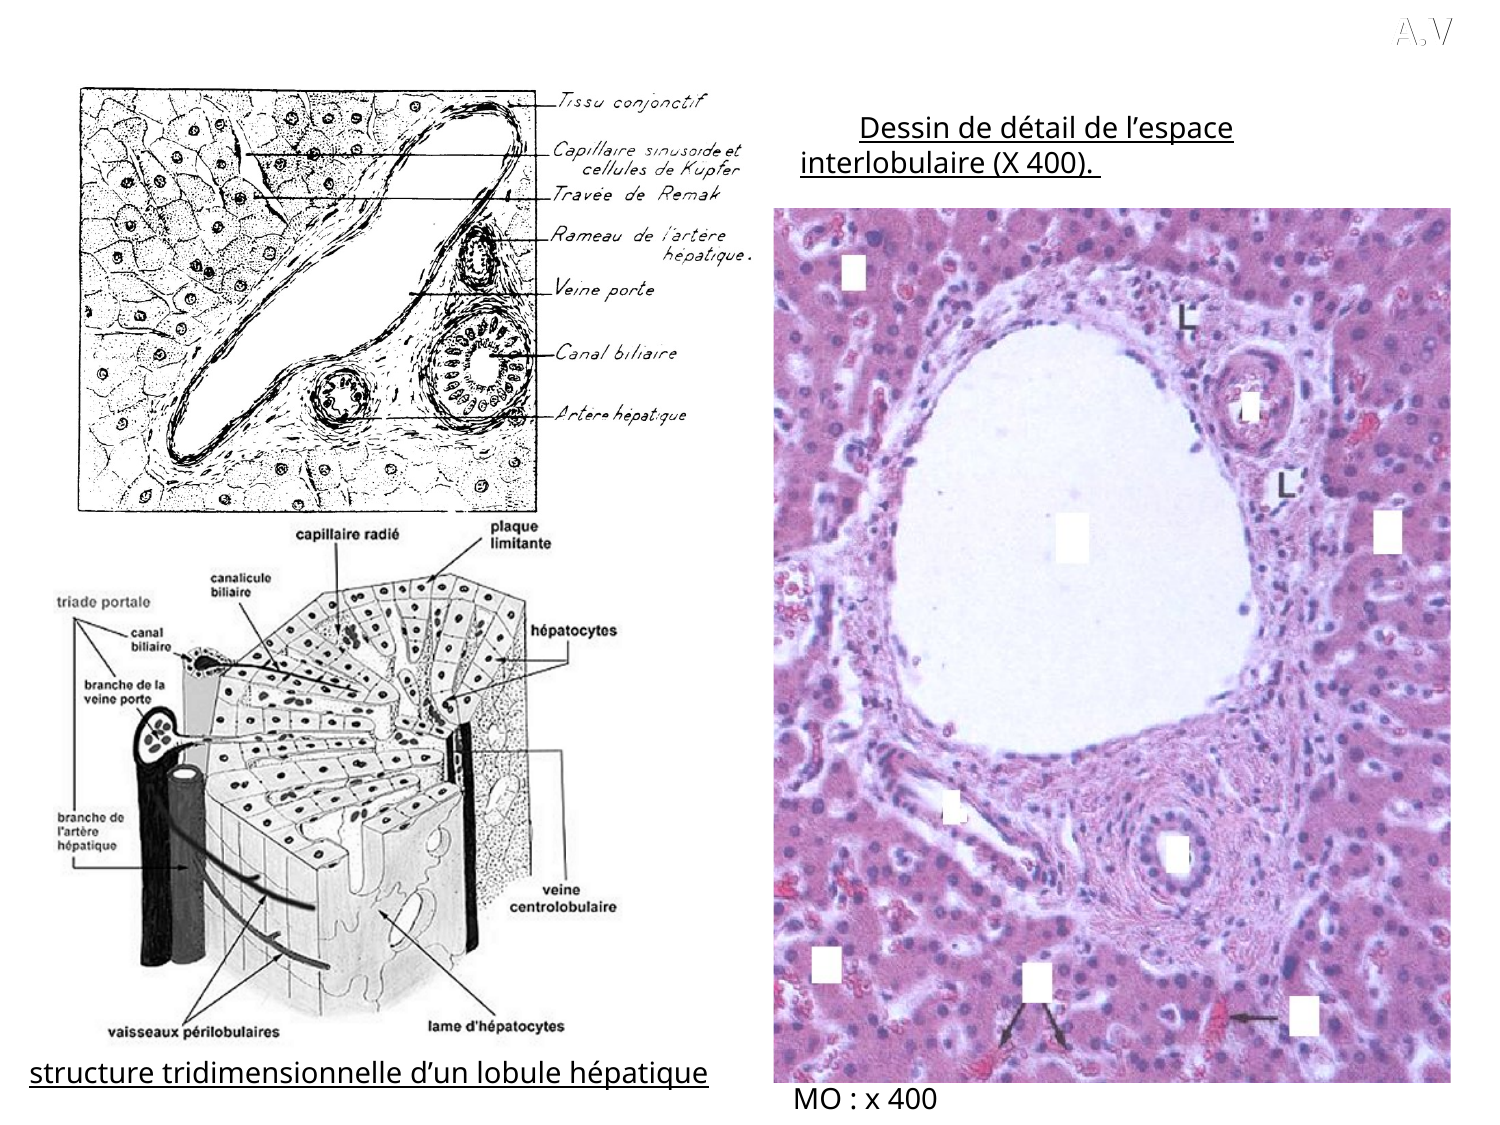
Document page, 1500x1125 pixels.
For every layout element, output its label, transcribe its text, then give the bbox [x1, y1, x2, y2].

text_box Dessin de détail de l’espace interlobulaire (X 400). [785, 101, 1258, 187]
text_box MO : x 400 [778, 1064, 964, 1125]
picture [53, 78, 754, 1046]
picture [773, 208, 1451, 1083]
text_box A.V [1375, 0, 1500, 61]
text_box structure tridimensionnelle d’un lobule hépatique [0, 1046, 739, 1098]
